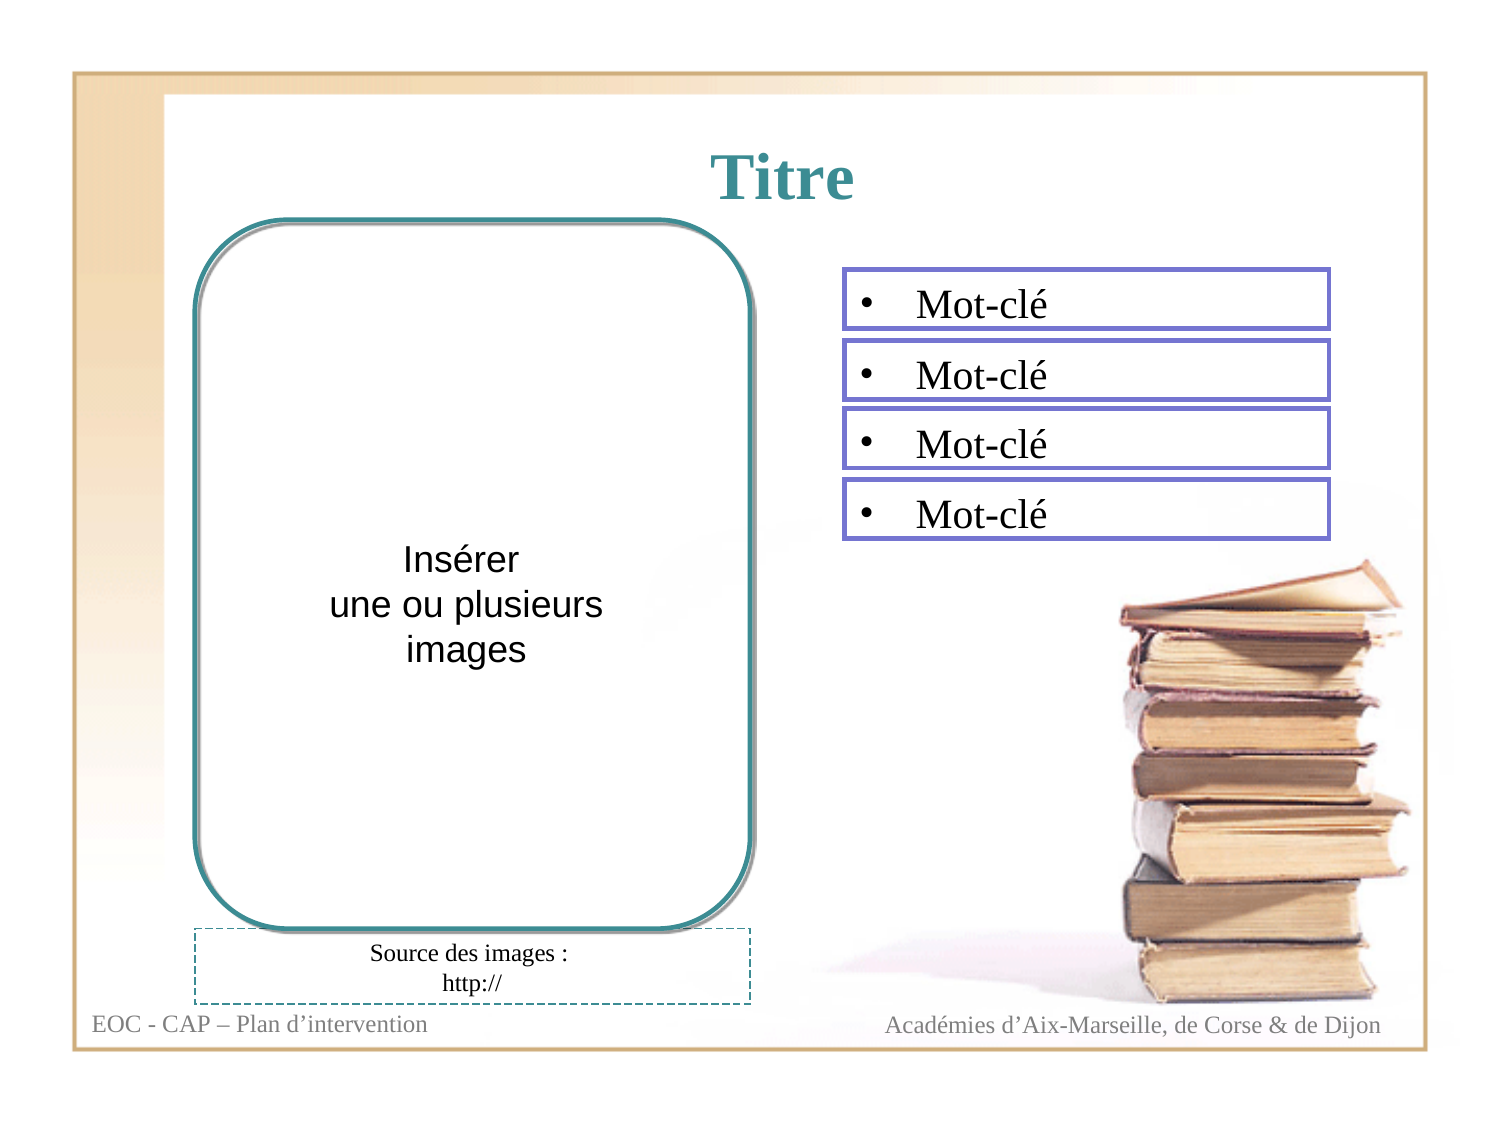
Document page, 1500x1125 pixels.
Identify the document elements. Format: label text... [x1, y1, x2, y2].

text_box Source des images : http:// [194, 928, 751, 1004]
title Titre [209, 112, 1373, 233]
text_box Mot-clé [844, 479, 1329, 539]
text_box Académies d’Aix-Marseille, de Corse & de Dijon [501, 1000, 1397, 1071]
title Titre [260, 227, 693, 233]
text_box Mot-clé [844, 340, 1329, 400]
text_box EOC - CAP – Plan d’intervention [76, 999, 676, 1070]
text_box Insérer une ou plusieurs images [301, 527, 632, 678]
list Mot-clé [844, 269, 1329, 329]
text_box Mot-clé [844, 408, 1329, 468]
picture [0, 0, 1500, 1125]
